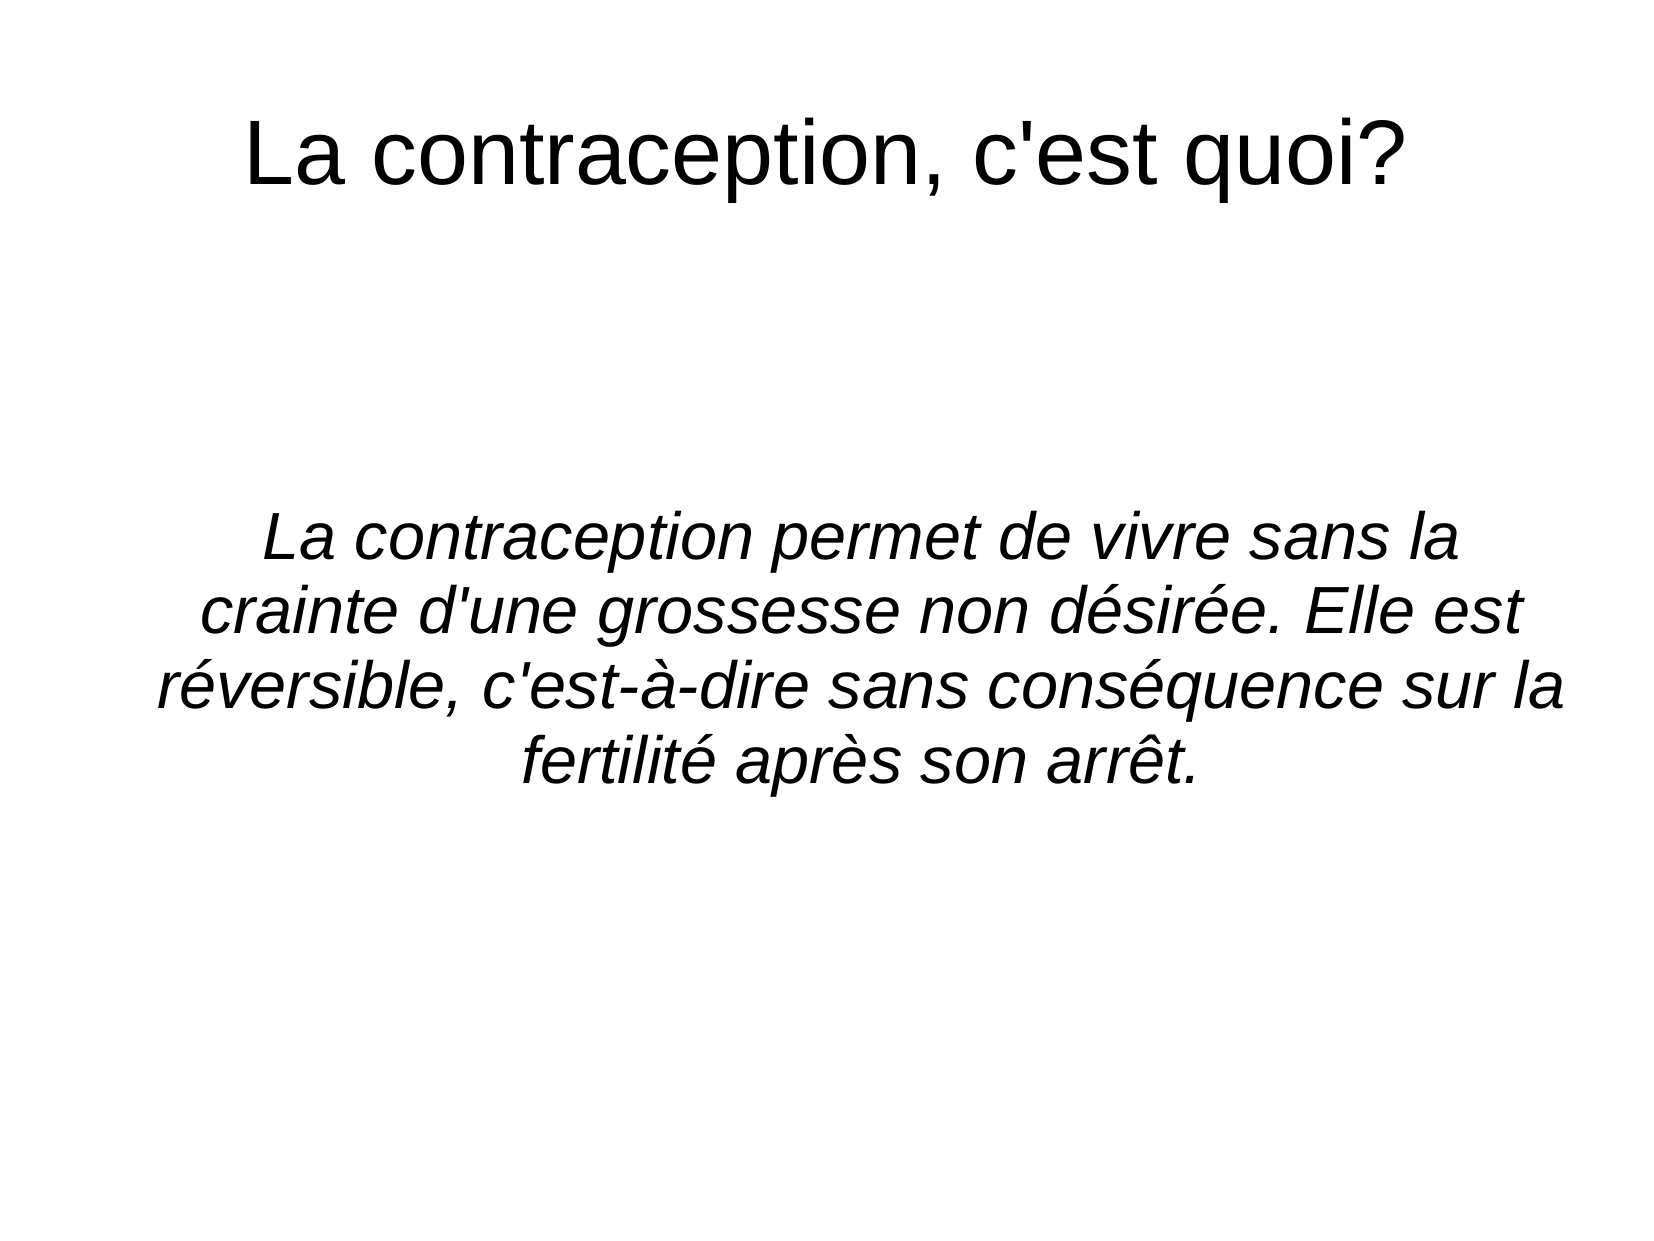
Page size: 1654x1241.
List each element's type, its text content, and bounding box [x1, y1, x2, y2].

title La contraception, c'est quoi? [82, 49, 1571, 257]
list La contraception permet de vivre sans la crainte d'une grossesse non désirée. Elle est réversible, c'est-à-dire sans conséquence sur la fertilité après son arrêt. [82, 290, 1571, 1010]
